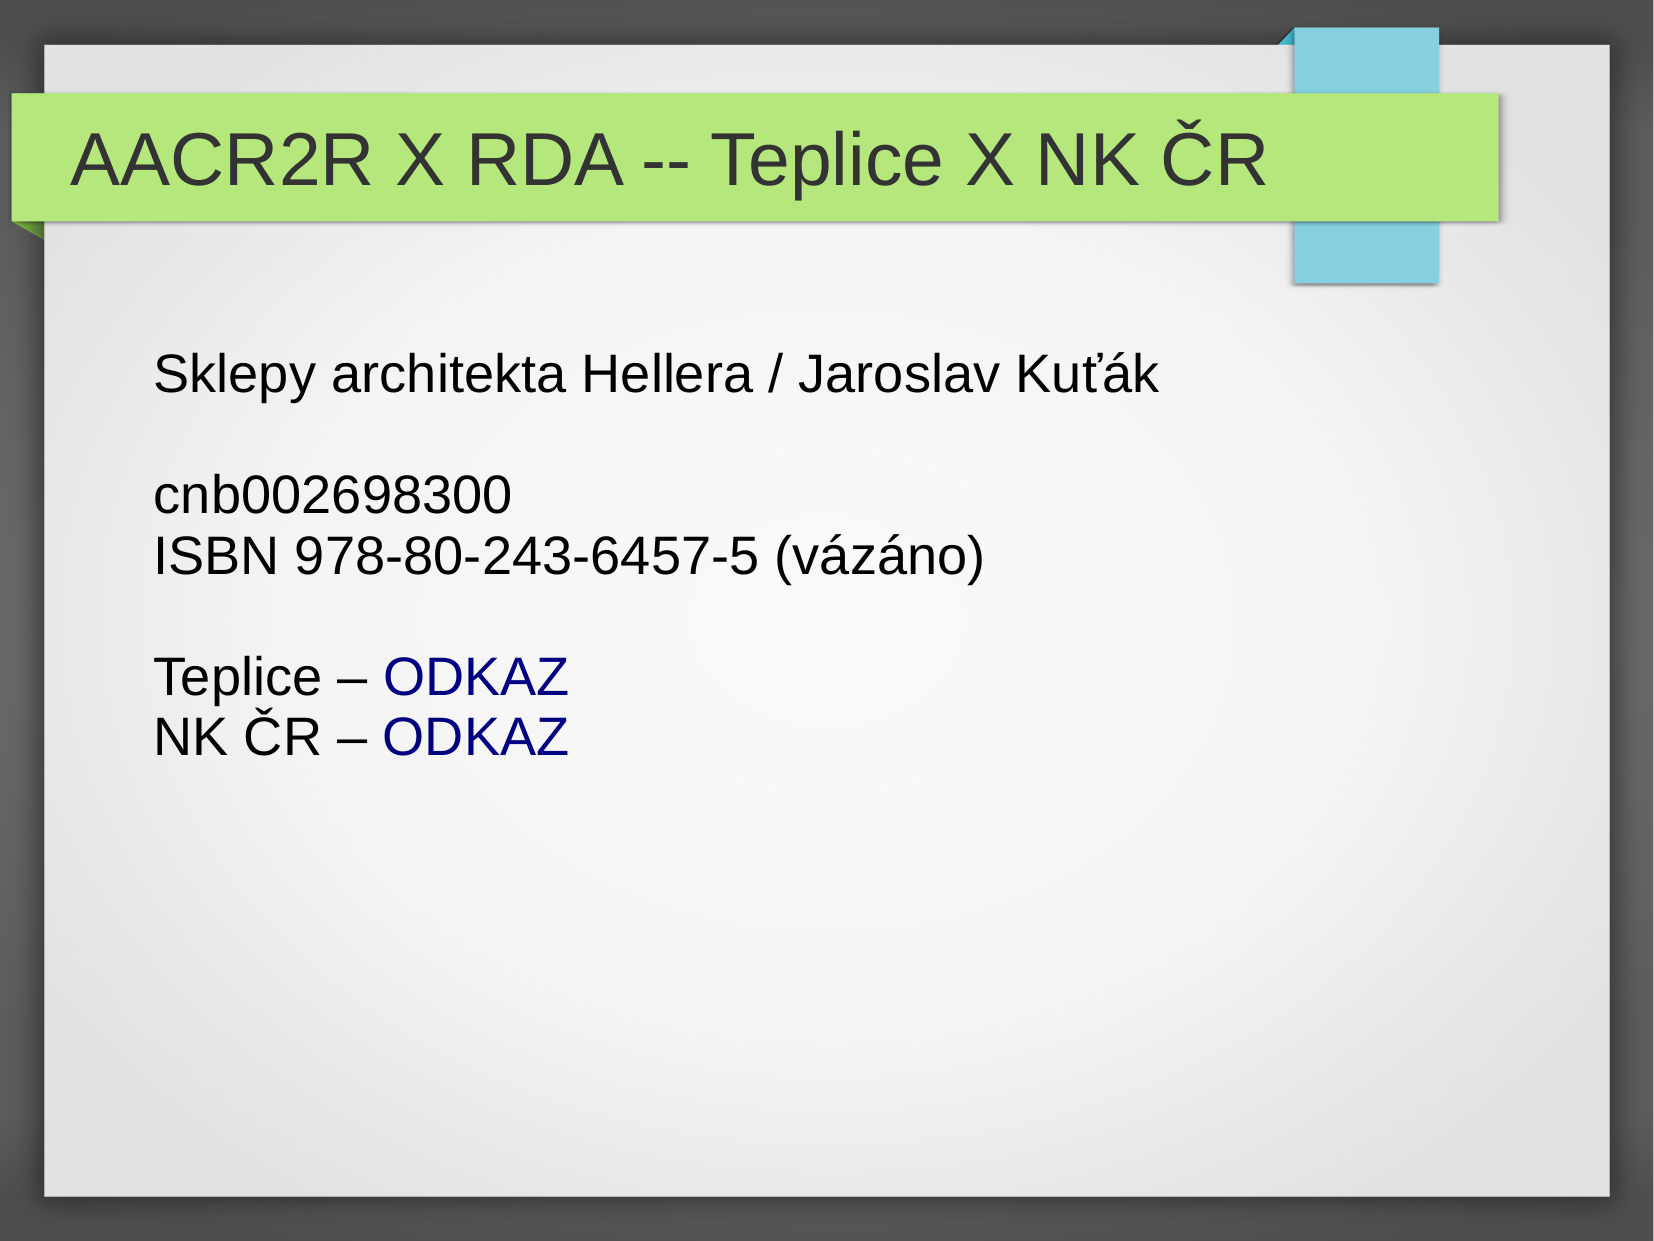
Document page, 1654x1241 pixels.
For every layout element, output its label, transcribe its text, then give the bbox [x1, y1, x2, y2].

title AACR2R X RDA -- Teplice X NK ČR [70, 106, 1382, 213]
picture [0, 0, 1654, 1241]
list Sklepy architekta Hellera / Jaroslav Kuťák cnb002698300 ISBN 978-80-243-6457-5 (vázáno) Teplice – ODKAZ NK ČR – ODKAZ [82, 343, 1538, 1063]
